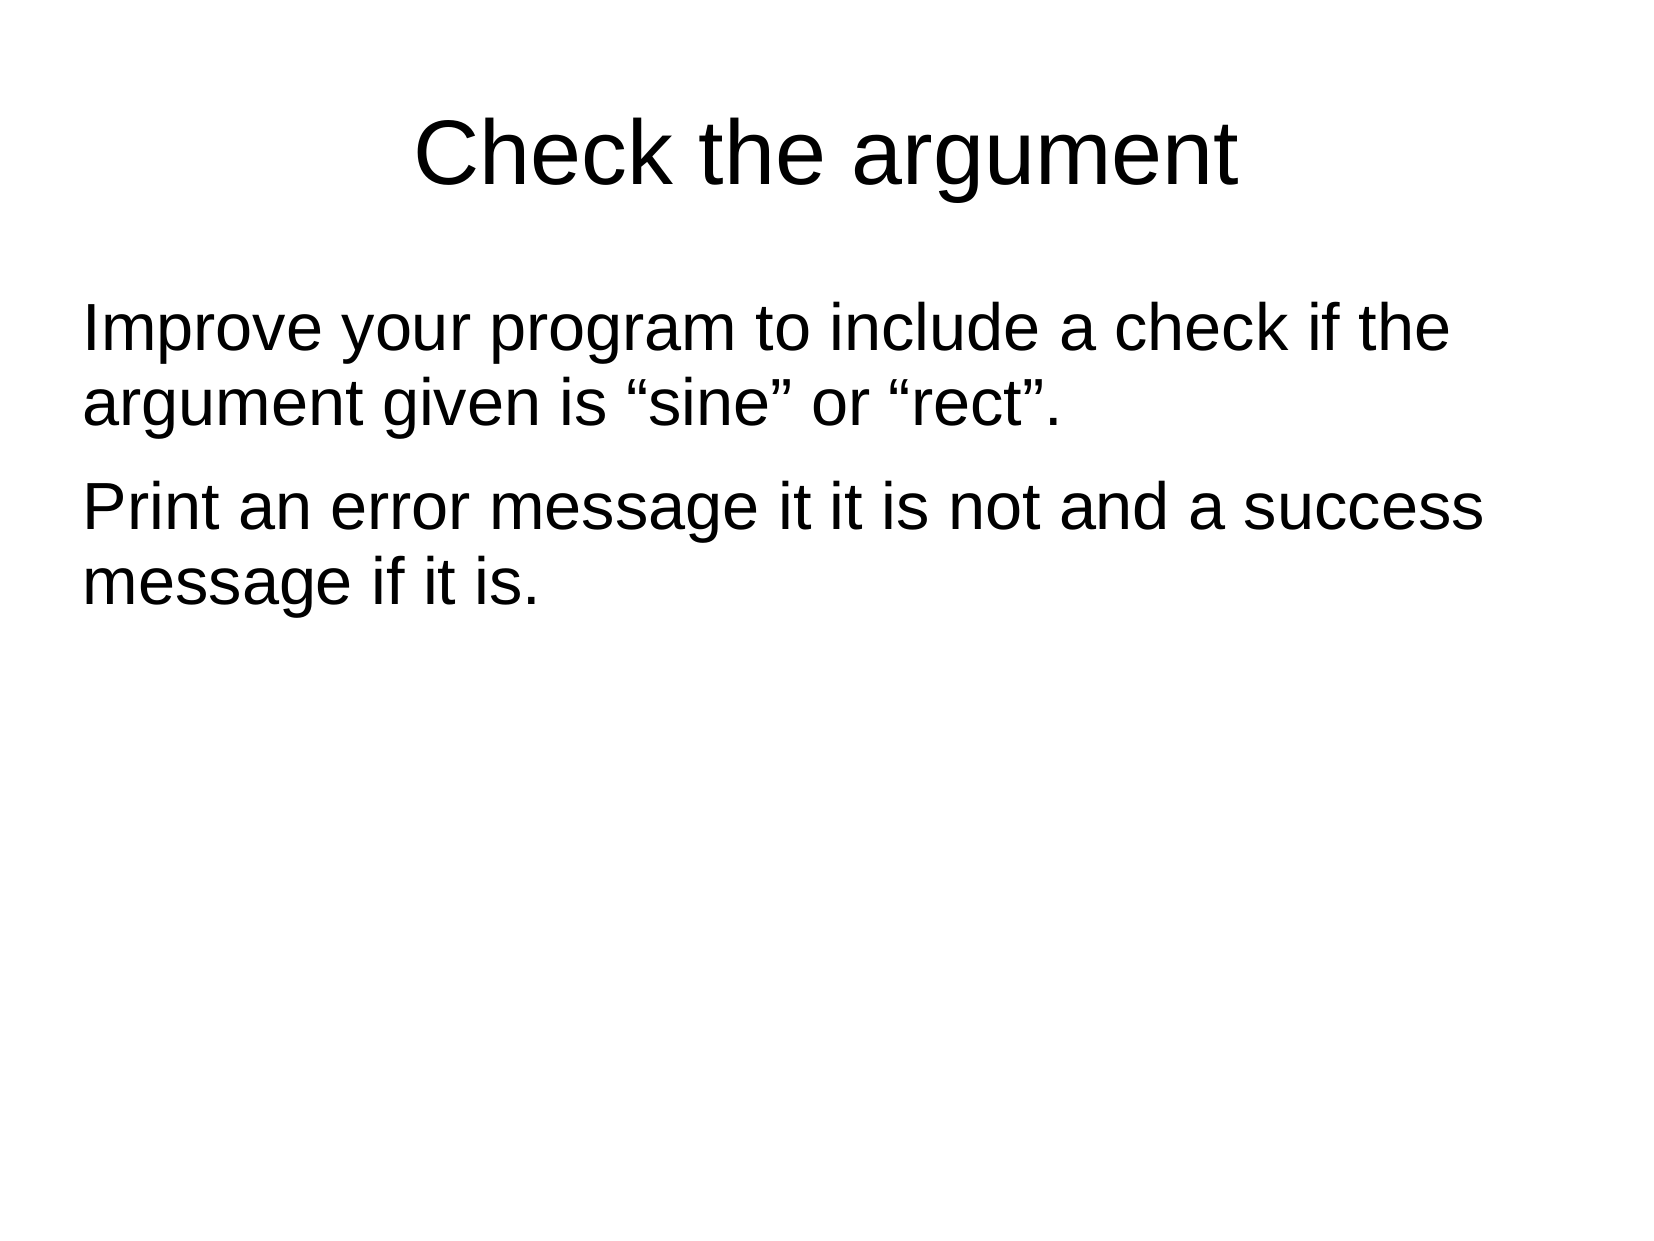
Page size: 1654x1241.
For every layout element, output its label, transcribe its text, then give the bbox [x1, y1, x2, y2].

title Check the argument [82, 49, 1571, 257]
list Improve your program to include a check if the argument given is “sine” or “rect”. Print an error message it it is not and a success message if it is. [82, 290, 1571, 1010]
